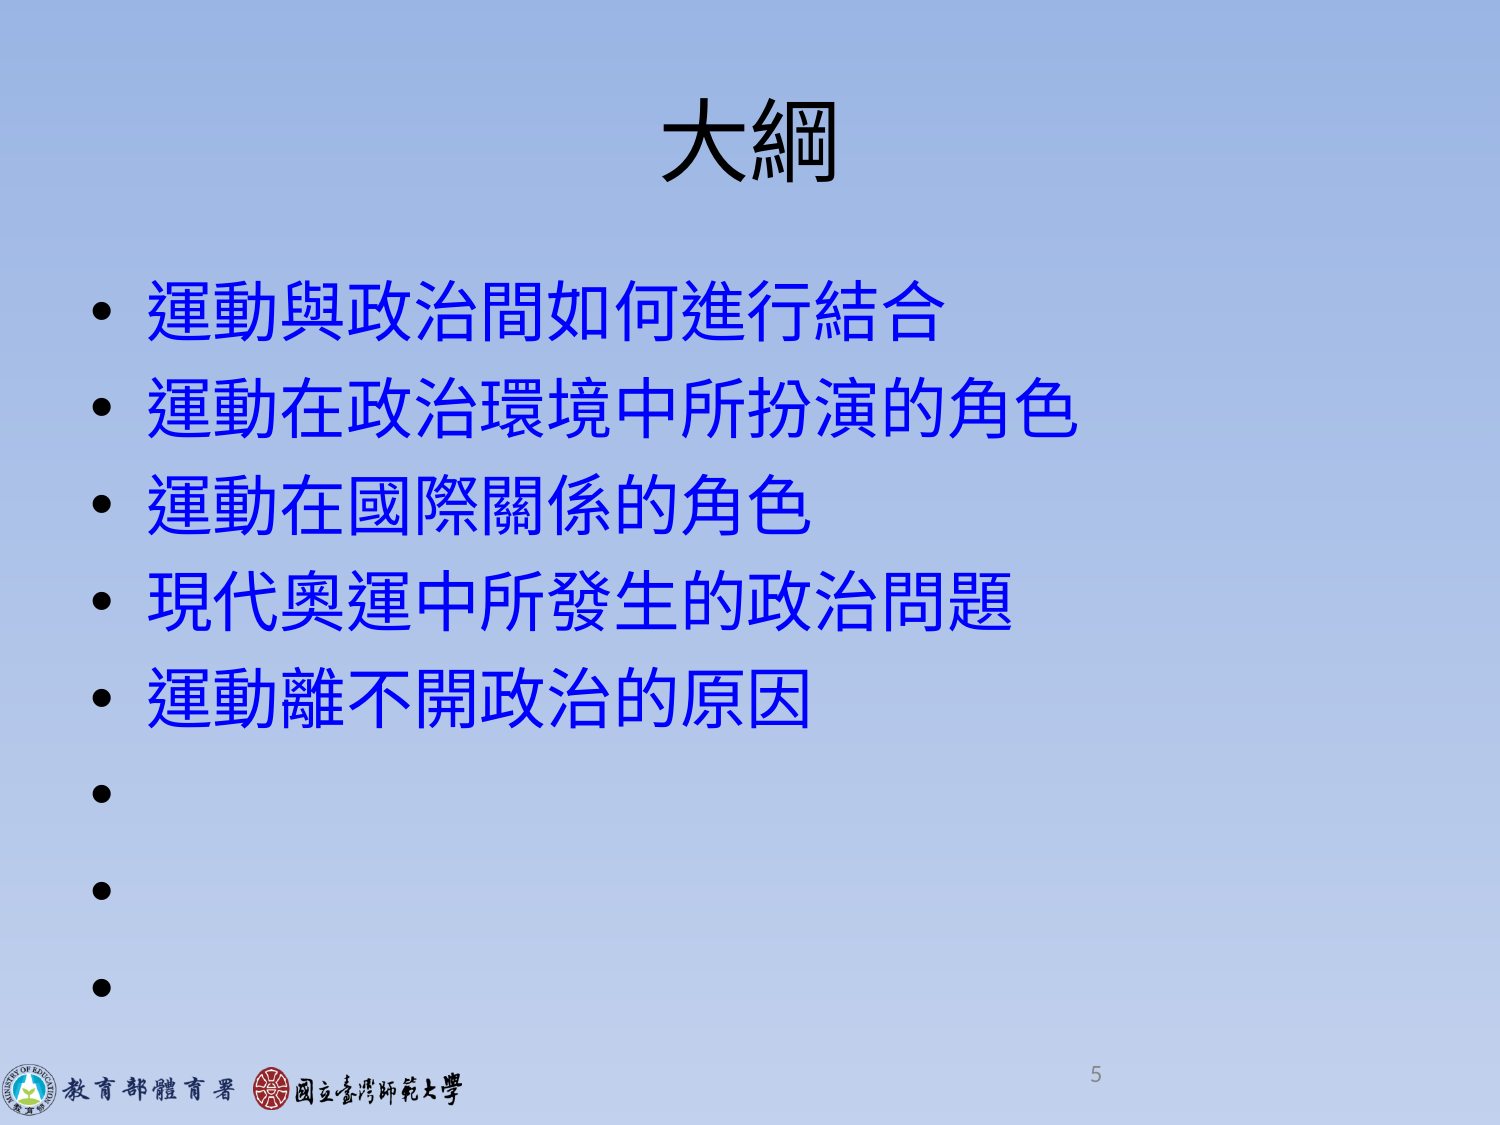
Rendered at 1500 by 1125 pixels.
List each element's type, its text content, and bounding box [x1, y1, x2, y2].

list 運動與政治間如何進行結合 運動在政治環境中所扮演的角色 運動在國際關係的角色 現代奧運中所發生的政治問題 運動離不開政治的原因 [75, 262, 1426, 1005]
title 大綱 [75, 45, 1426, 233]
text_box [1074, 1042, 1426, 1103]
